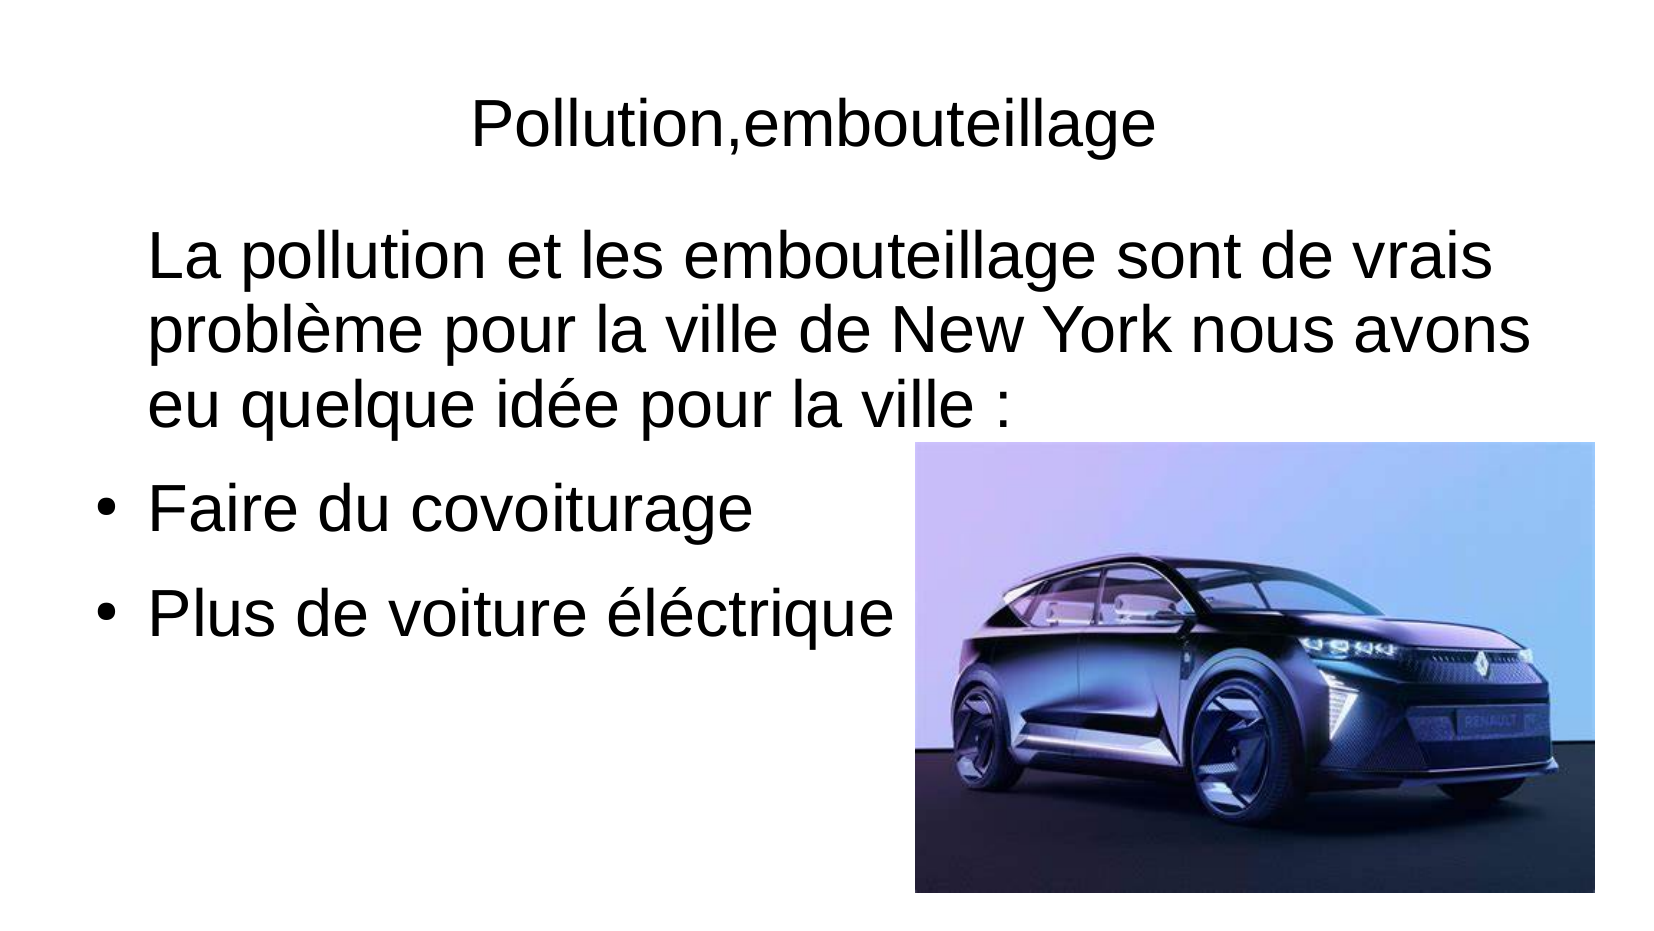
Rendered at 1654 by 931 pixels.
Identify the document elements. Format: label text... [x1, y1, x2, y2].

picture [915, 442, 1595, 893]
title Pollution,embouteillage [82, 37, 1571, 193]
list La pollution et les embouteillage sont de vrais problème pour la ville de New York nous avons eu quelque idée pour la ville : Faire du covoiturage Plus de voiture éléctrique [76, 217, 1565, 758]
